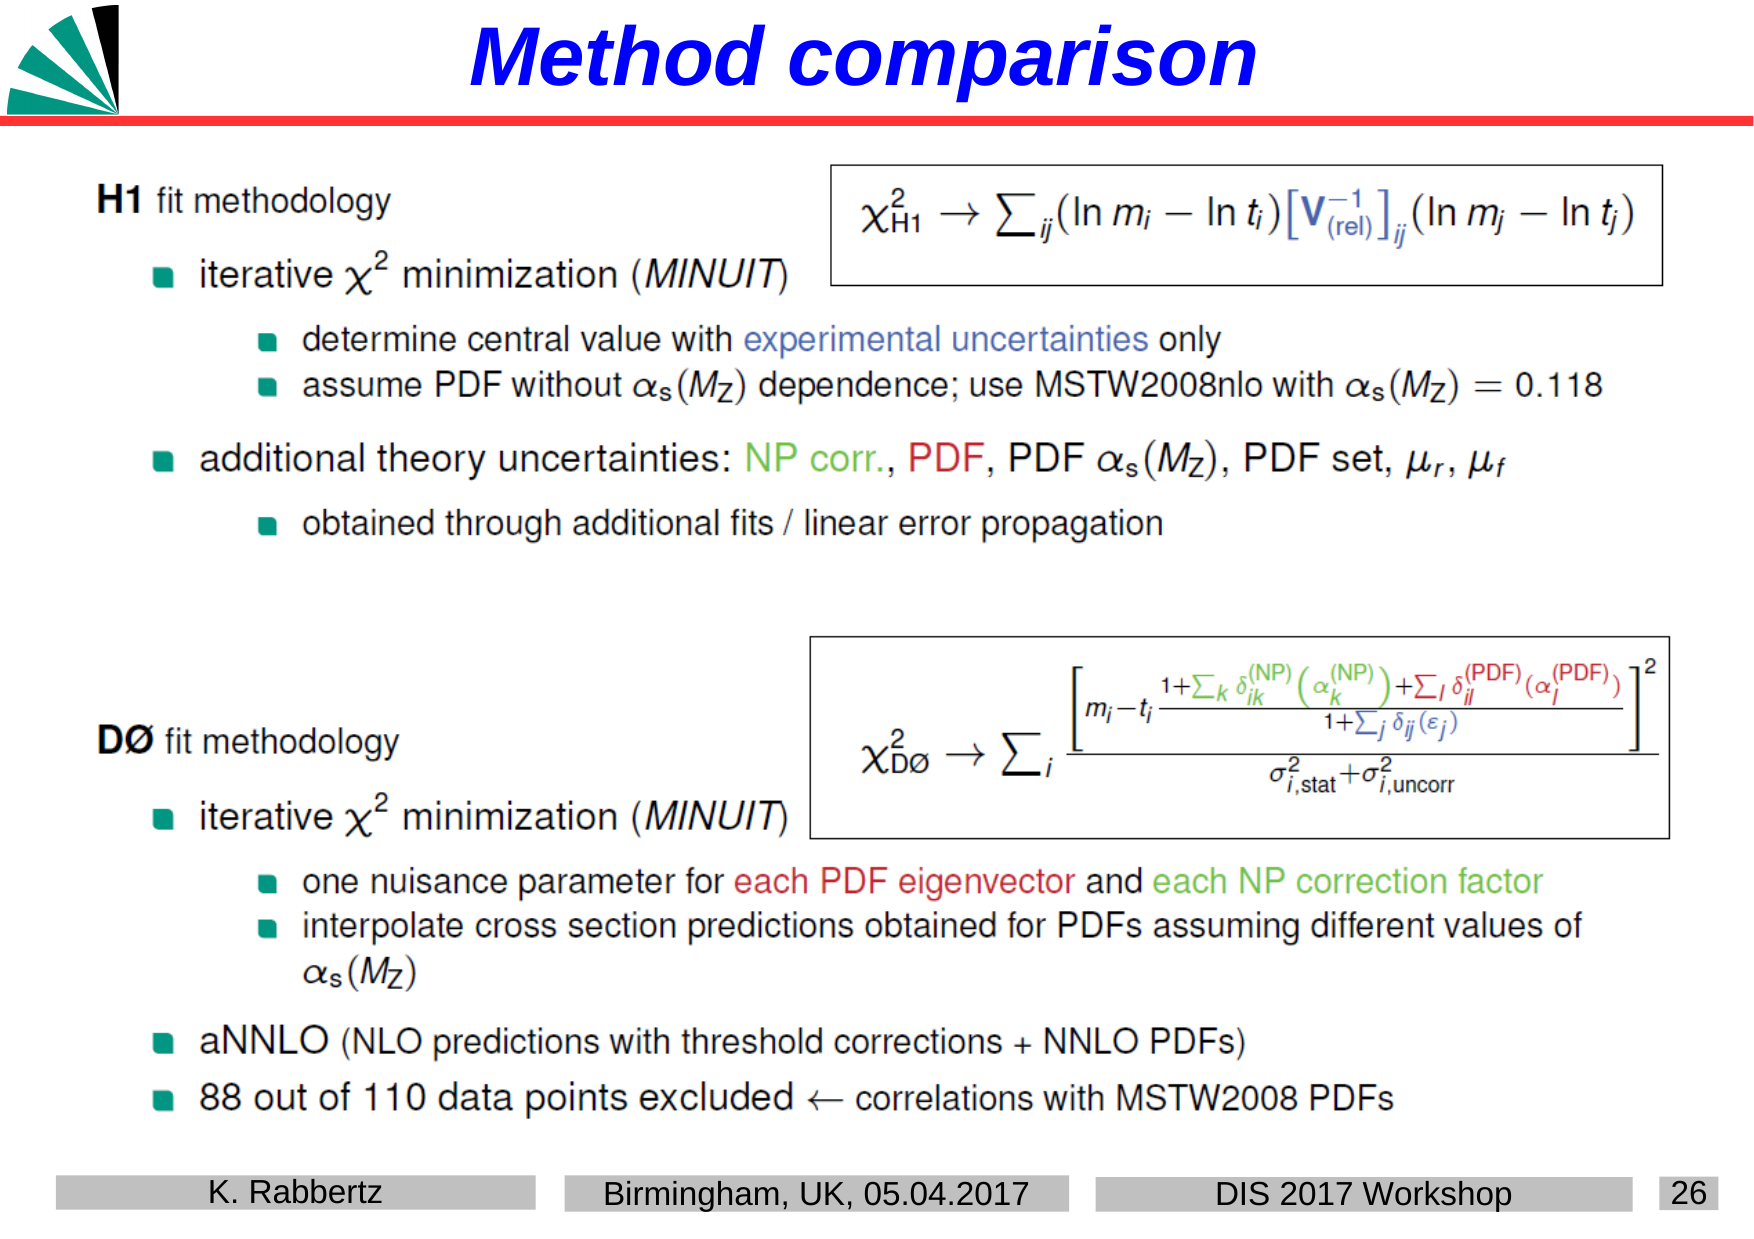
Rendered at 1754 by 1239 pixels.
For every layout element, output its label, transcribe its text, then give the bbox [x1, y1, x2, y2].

picture [7, 5, 119, 116]
title Method comparison [123, 0, 1606, 114]
picture [68, 155, 1691, 1141]
